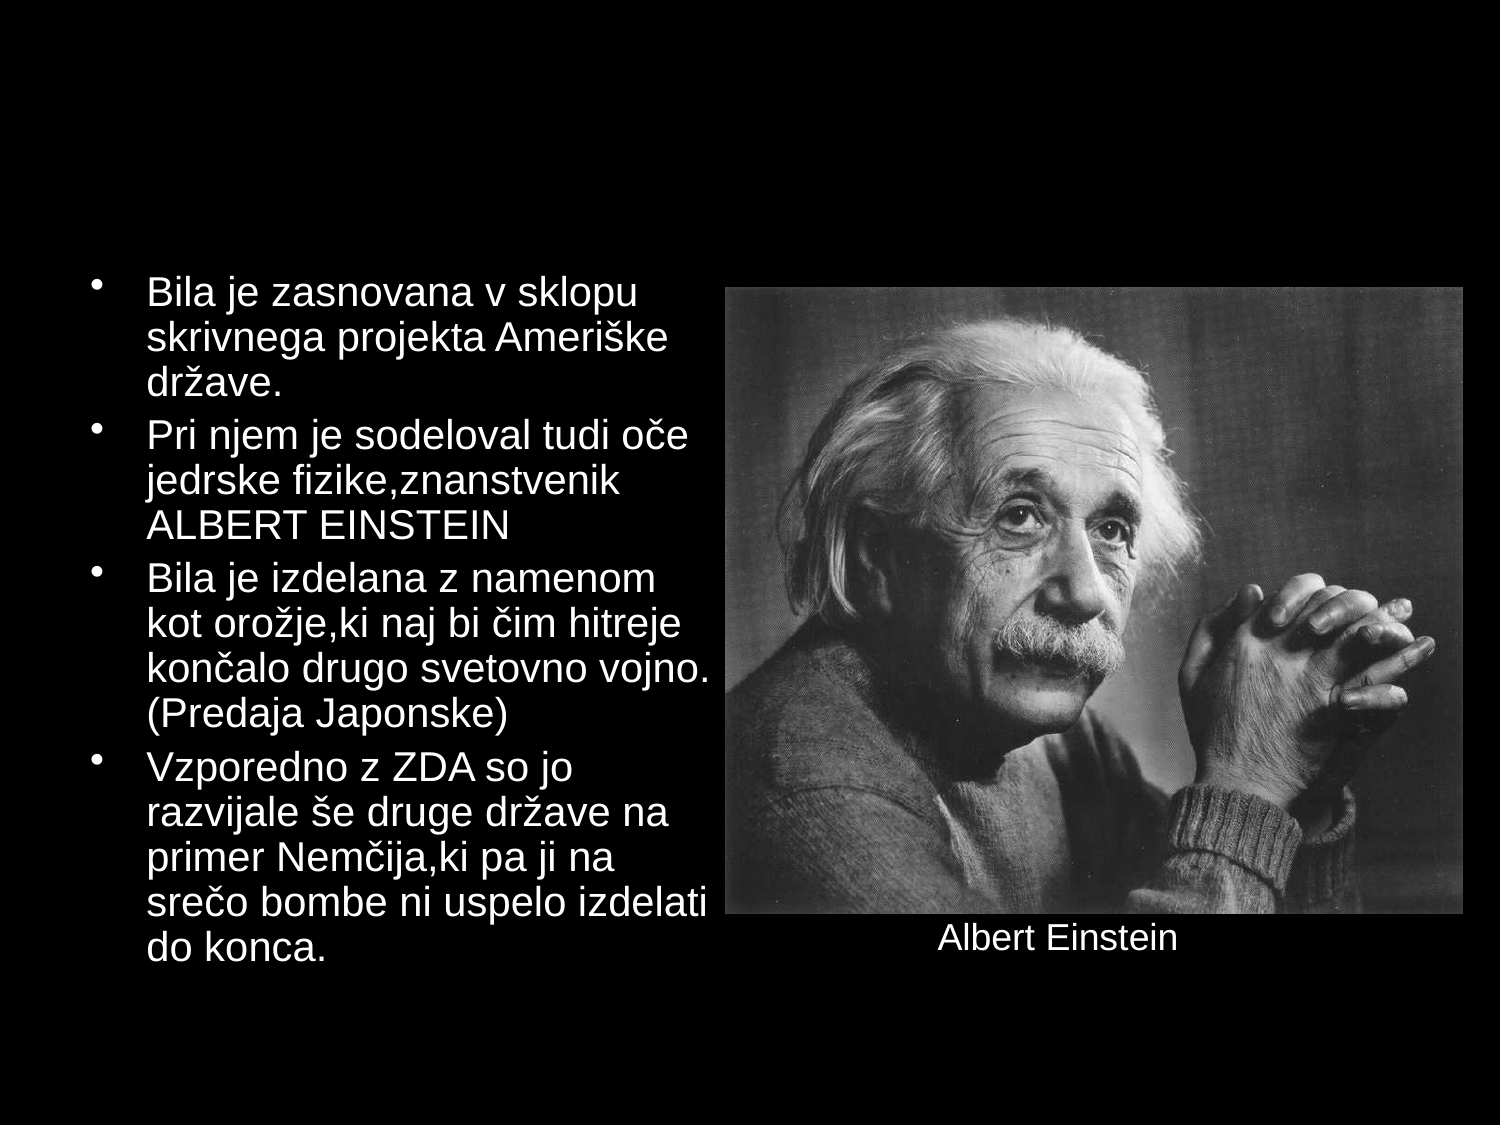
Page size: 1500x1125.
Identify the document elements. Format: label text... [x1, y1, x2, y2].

list Bila je zasnovana v sklopu skrivnega projekta Ameriške države. Pri njem je sodeloval tudi oče jedrske fizike,znanstvenik ALBERT EINSTEIN Bila je izdelana z namenom kot orožje,ki naj bi čim hitreje končalo drugo svetovno vojno. (Predaja Japonske) Vzporedno z ZDA so jo razvijale še druge države na primer Nemčija,ki pa ji na srečo bombe ni uspelo izdelati do konca. [75, 262, 738, 1005]
text_box Albert Einstein [922, 905, 1194, 966]
picture [725, 287, 1463, 914]
